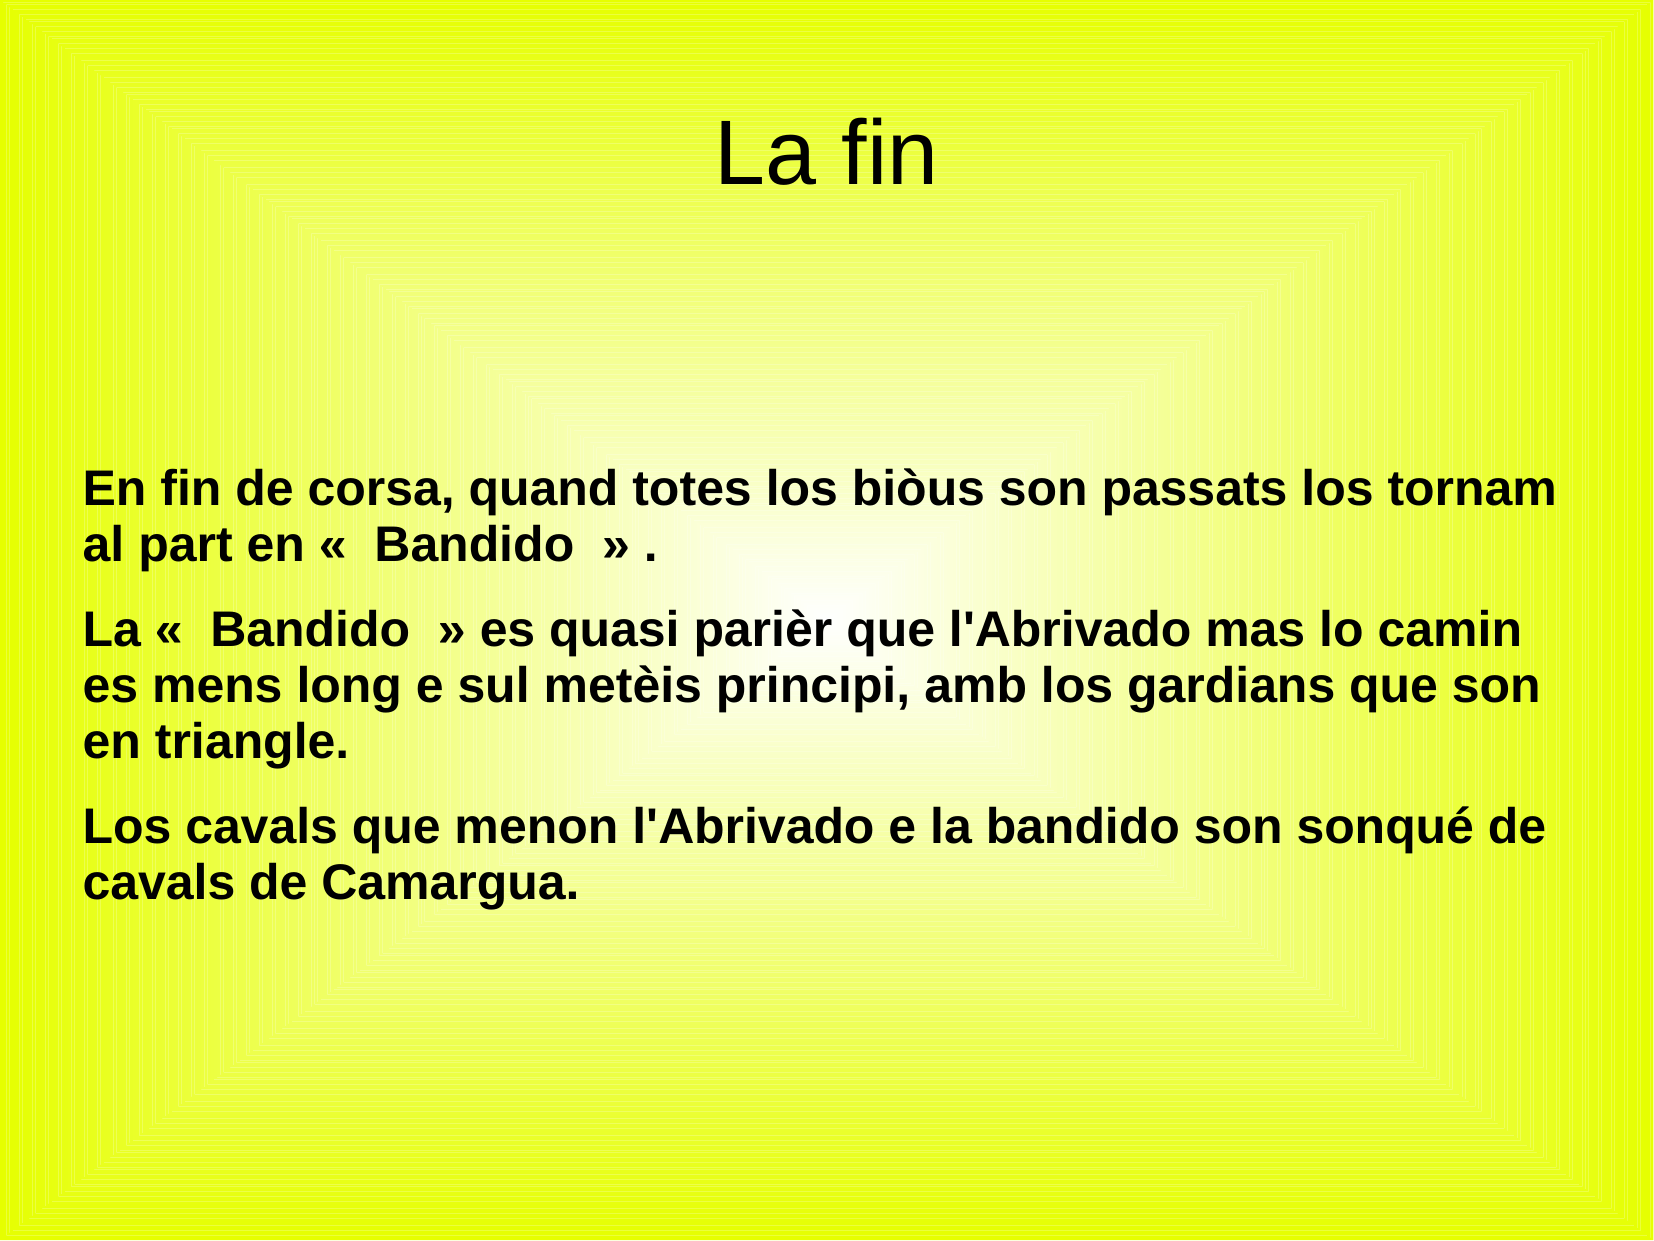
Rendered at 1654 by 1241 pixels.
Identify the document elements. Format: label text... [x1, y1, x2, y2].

list En fin de corsa, quand totes los biòus son passats los tornam al part en « Bandido » . La « Bandido » es quasi parièr que l'Abrivado mas lo camin es mens long e sul metèis principi, amb los gardians que son en triangle. Los cavals que menon l'Abrivado e la bandido son sonqué de cavals de Camargua. [82, 290, 1571, 1109]
title La fin [82, 49, 1571, 257]
